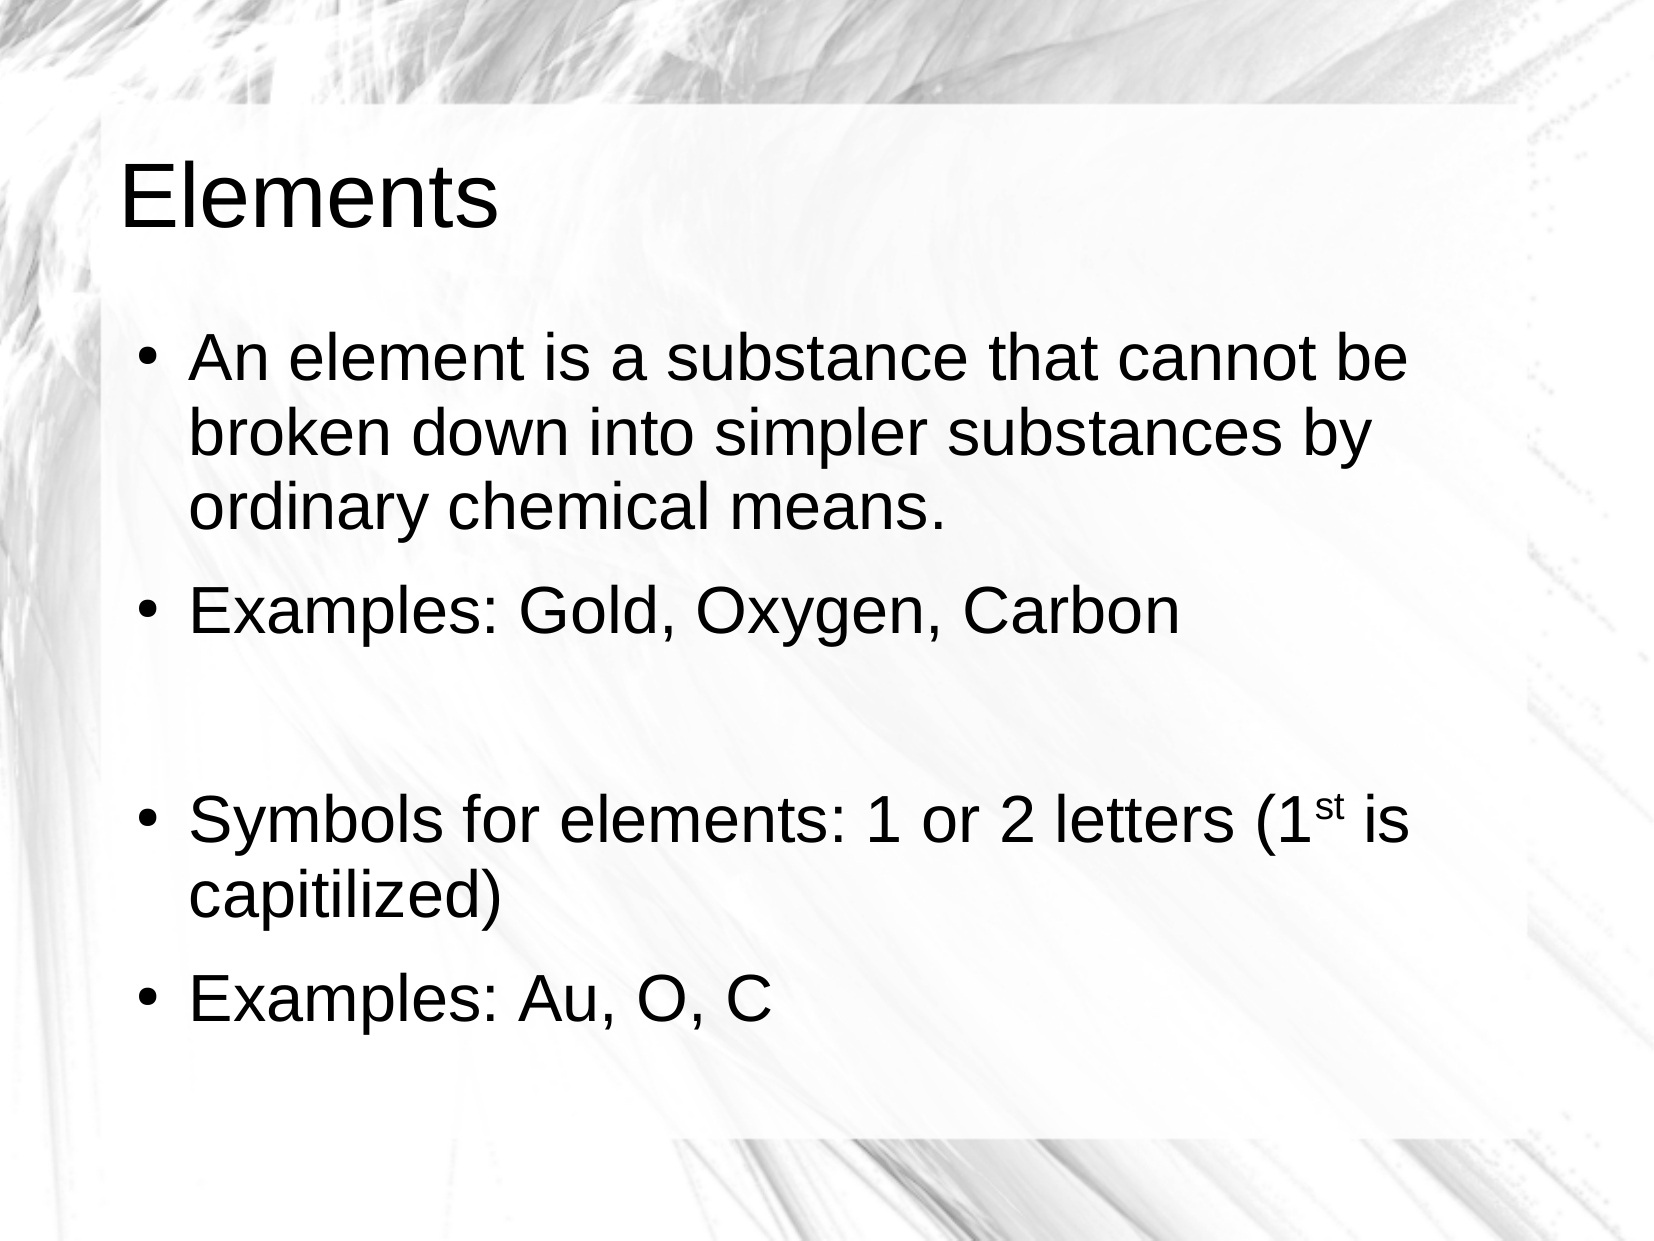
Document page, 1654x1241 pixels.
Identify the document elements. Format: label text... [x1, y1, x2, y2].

title Elements [118, 119, 1506, 273]
list An element is a substance that cannot be broken down into simpler substances by ordinary chemical means. Examples: Gold, Oxygen, Carbon Symbols for elements: 1 or 2 letters (1st is capitilized) Examples: Au, O, C [118, 319, 1571, 1039]
picture [0, 0, 1654, 1241]
